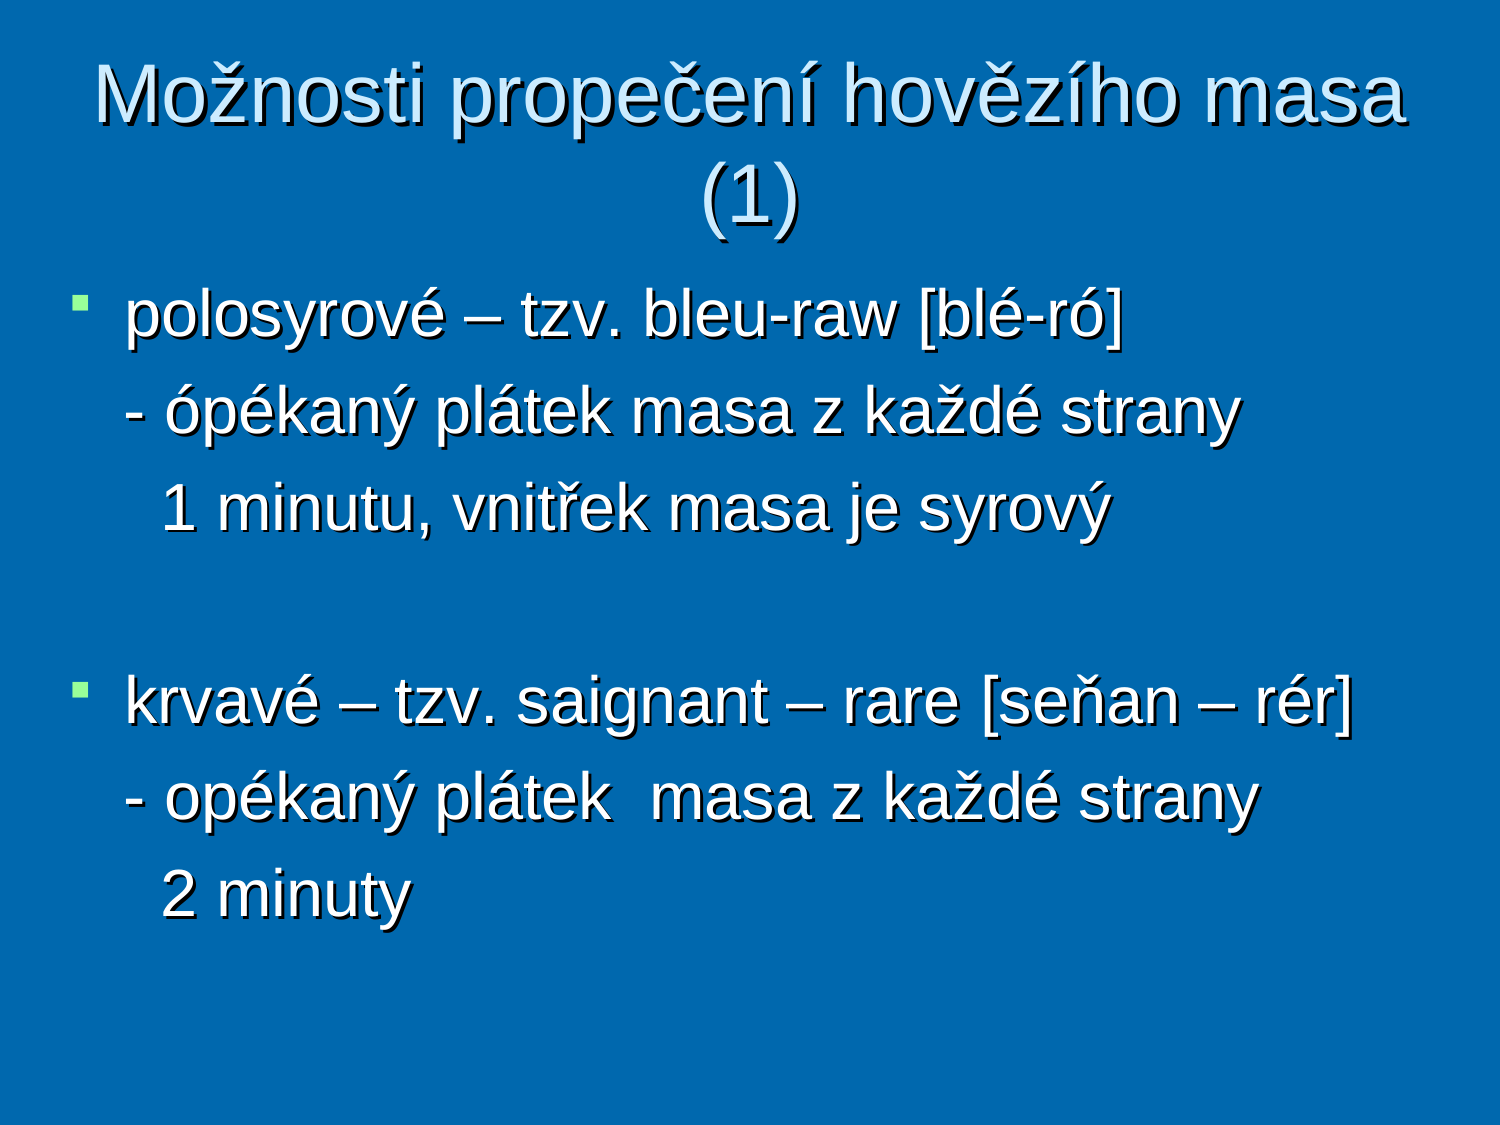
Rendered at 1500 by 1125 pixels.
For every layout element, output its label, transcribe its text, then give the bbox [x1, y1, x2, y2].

list polosyrové – tzv. bleu-raw [blé-ró] - ópékaný plátek masa z každé strany 1 minutu, vnitřek masa je syrový krvavé – tzv. saignant – rare [seňan – rér] - opékaný plátek masa z každé strany 2 minuty [53, 262, 1426, 1006]
title Možnosti propečení hovězího masa (1) [75, 31, 1426, 247]
